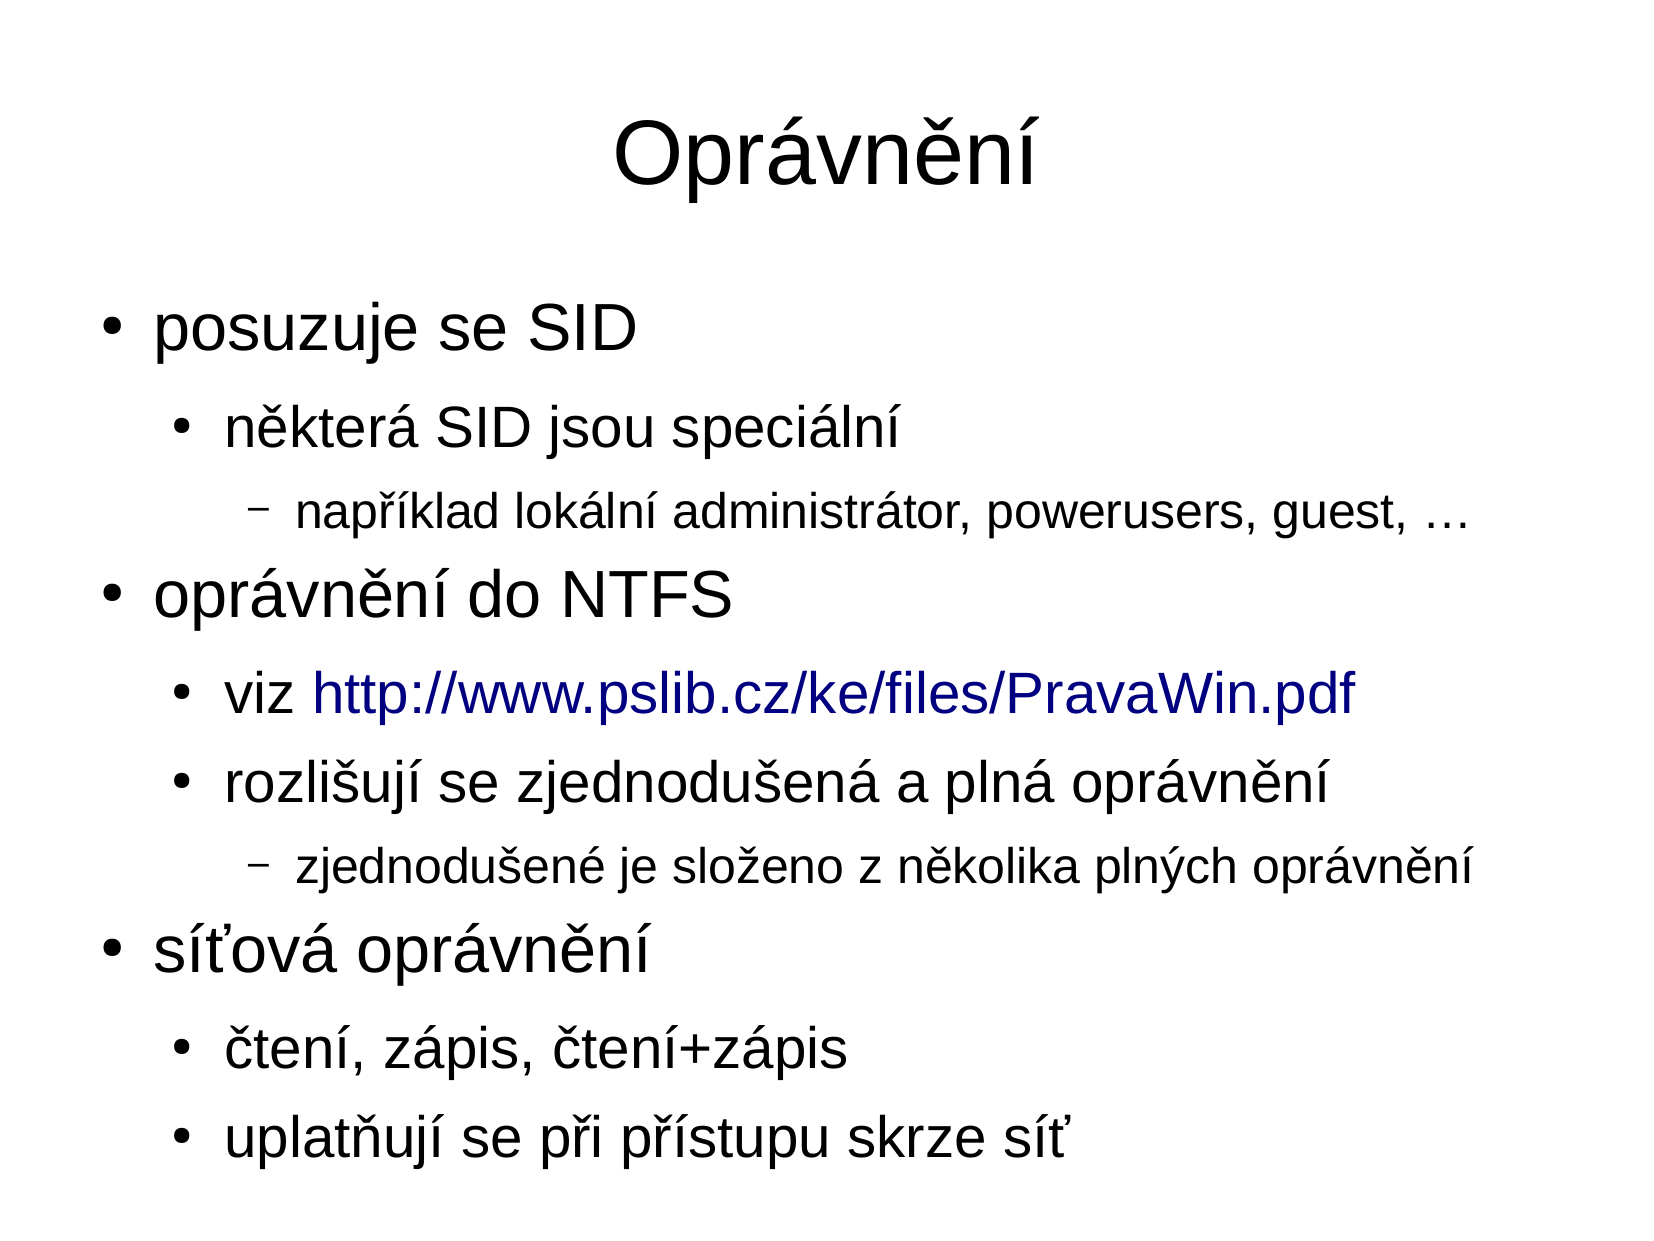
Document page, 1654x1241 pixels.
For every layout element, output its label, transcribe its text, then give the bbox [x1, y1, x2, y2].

list posuzuje se SID některá SID jsou speciální například lokální administrátor, powerusers, guest, … oprávnění do NTFS viz http://www.pslib.cz/ke/files/PravaWin.pdf rozlišují se zjednodušená a plná oprávnění zjednodušené je složeno z několika plných oprávnění síťová oprávnění čtení, zápis, čtení+zápis uplatňují se při přístupu skrze síť [82, 290, 1571, 1205]
title Oprávnění [82, 49, 1571, 257]
